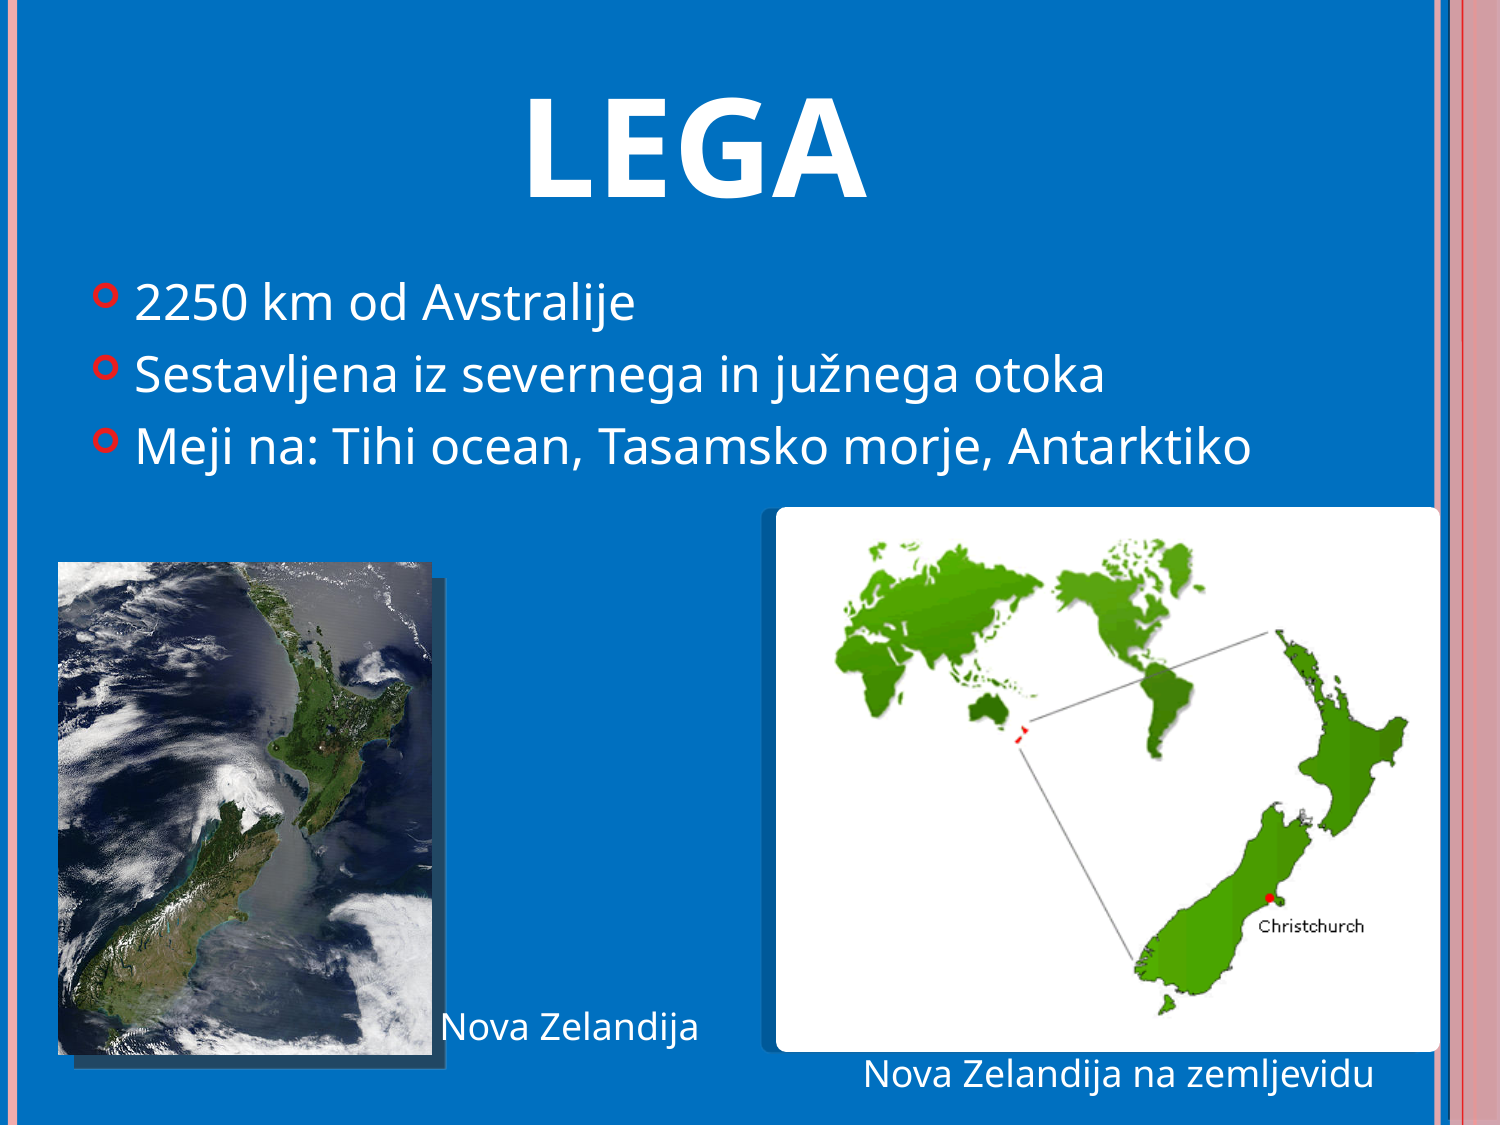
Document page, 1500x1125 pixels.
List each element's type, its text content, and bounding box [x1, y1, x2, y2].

title lega [75, 45, 1300, 233]
picture [796, 527, 1420, 1032]
list 2250 km od Avstralije Sestavljena iz severnega in južnega otoka Meji na: Tihi ocean, Tasamsko morje, Antarktiko [75, 262, 1300, 1062]
text_box Nova Zelandija [424, 996, 715, 1056]
picture [58, 562, 432, 1055]
text_box Nova Zelandija na zemljevidu [847, 1042, 1391, 1103]
